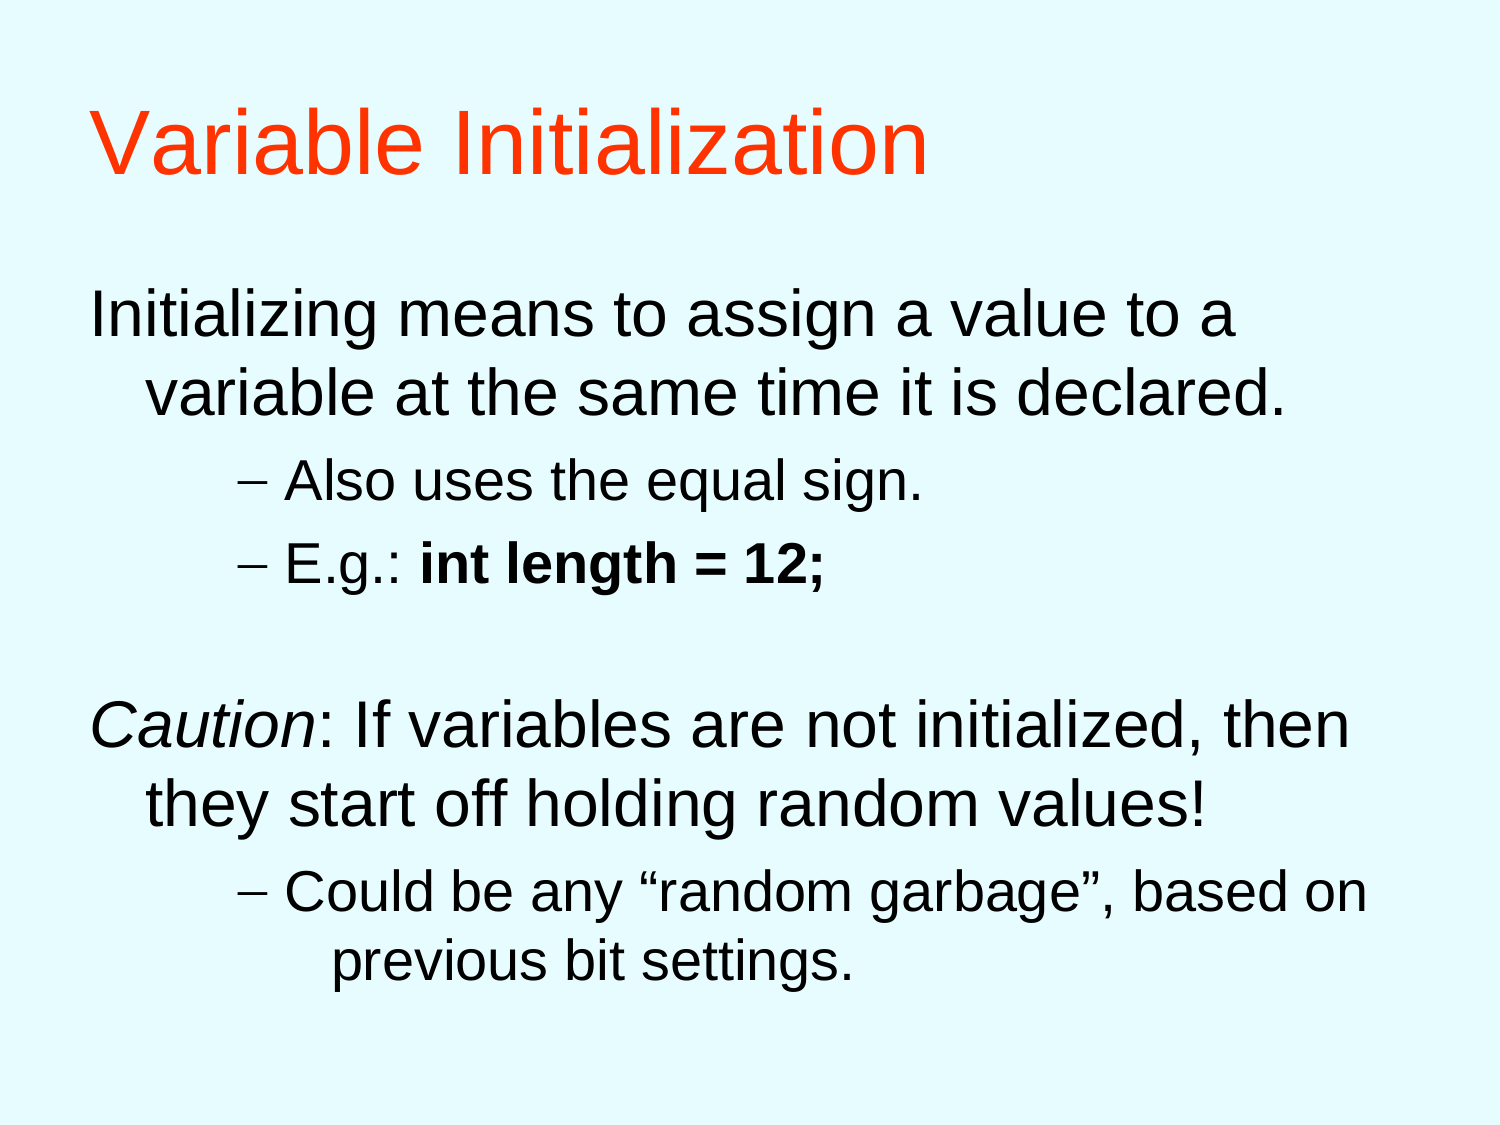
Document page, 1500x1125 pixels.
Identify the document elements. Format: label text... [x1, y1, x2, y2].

list Initializing means to assign a value to a variable at the same time it is declared. Also uses the equal sign. E.g.: int length = 12; Caution: If variables are not initialized, then they start off holding random values! Could be any “random garbage”, based on previous bit settings. [75, 262, 1423, 1003]
title Variable Initialization [75, 45, 1423, 231]
